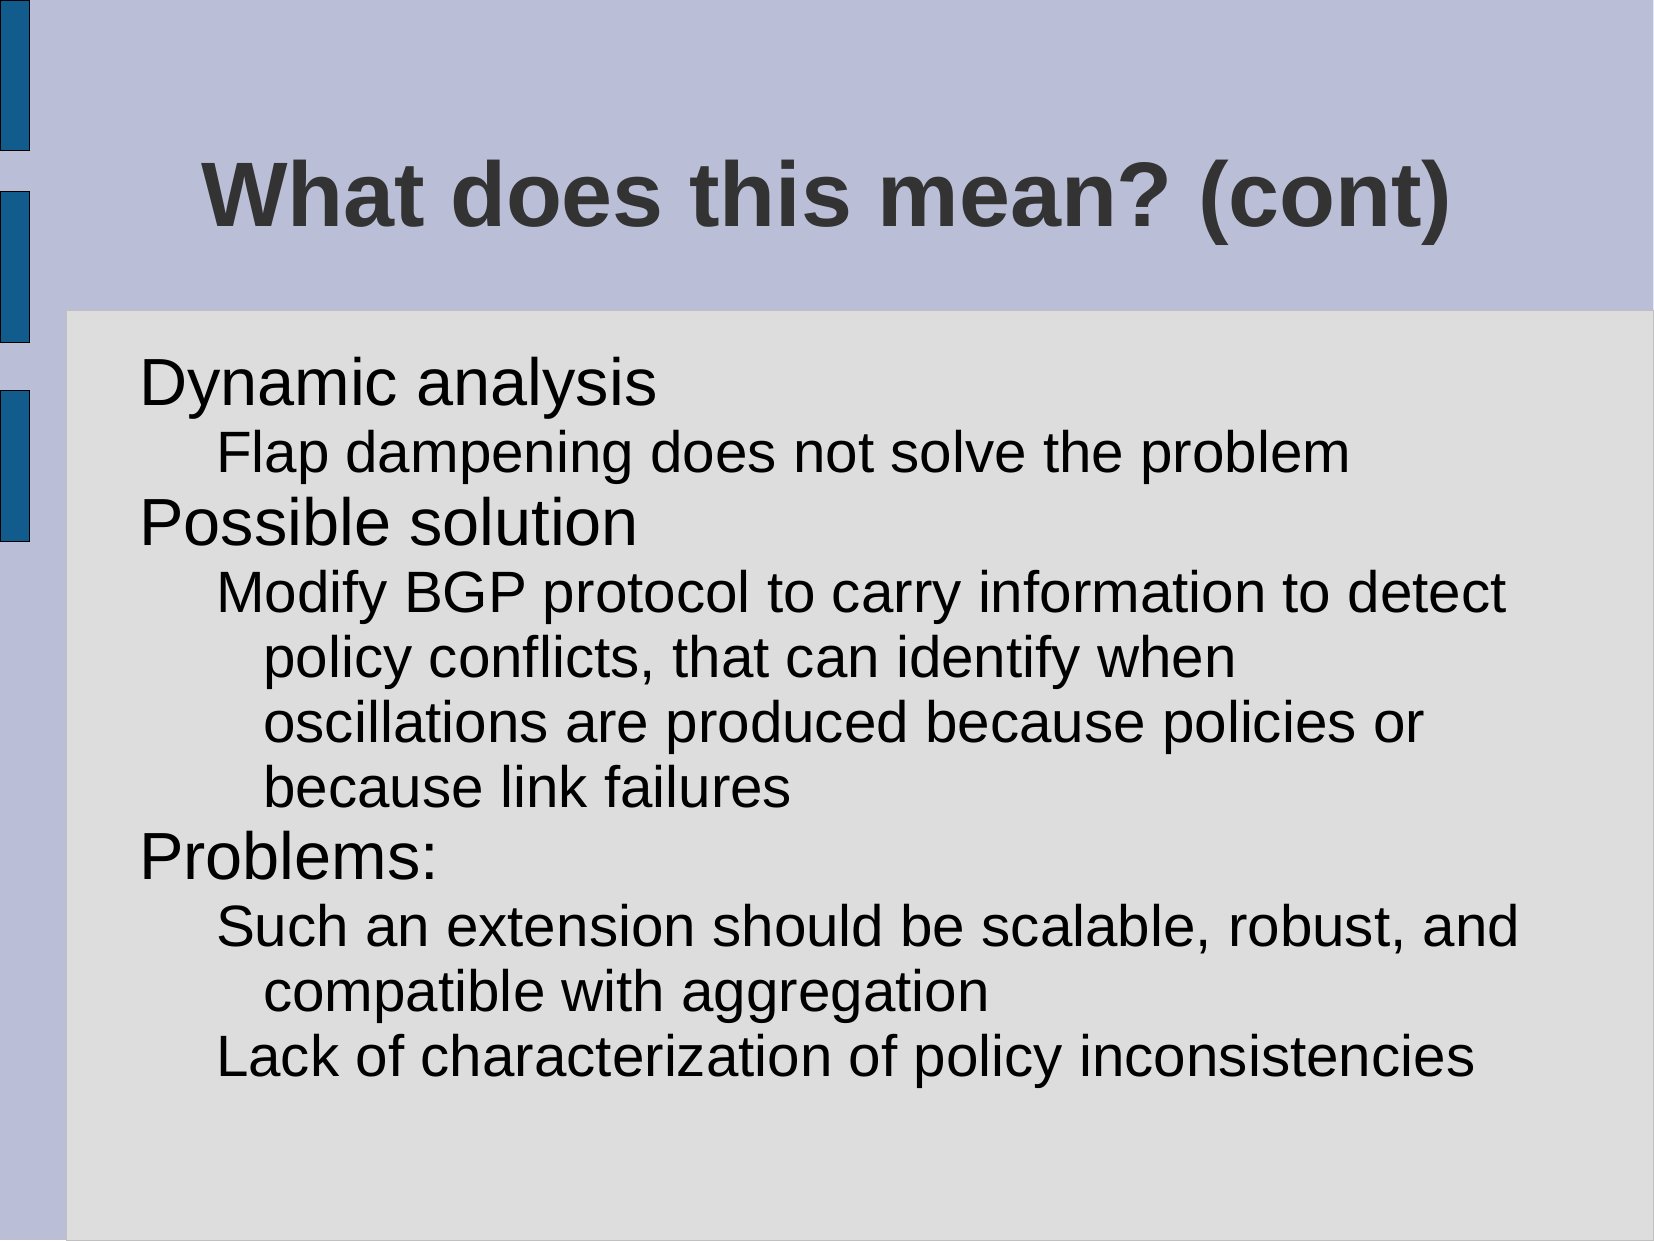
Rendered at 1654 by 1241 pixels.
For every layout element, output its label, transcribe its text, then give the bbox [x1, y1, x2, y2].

list Dynamic analysis Flap dampening does not solve the problem Possible solution Modify BGP protocol to carry information to detect policy conflicts, that can identify when oscillations are produced because policies or because link failures Problems: Such an extension should be scalable, robust, and compatible with aggregation Lack of characterization of policy inconsistencies [121, 344, 1534, 1127]
title What does this mean? (cont) [121, 91, 1534, 299]
